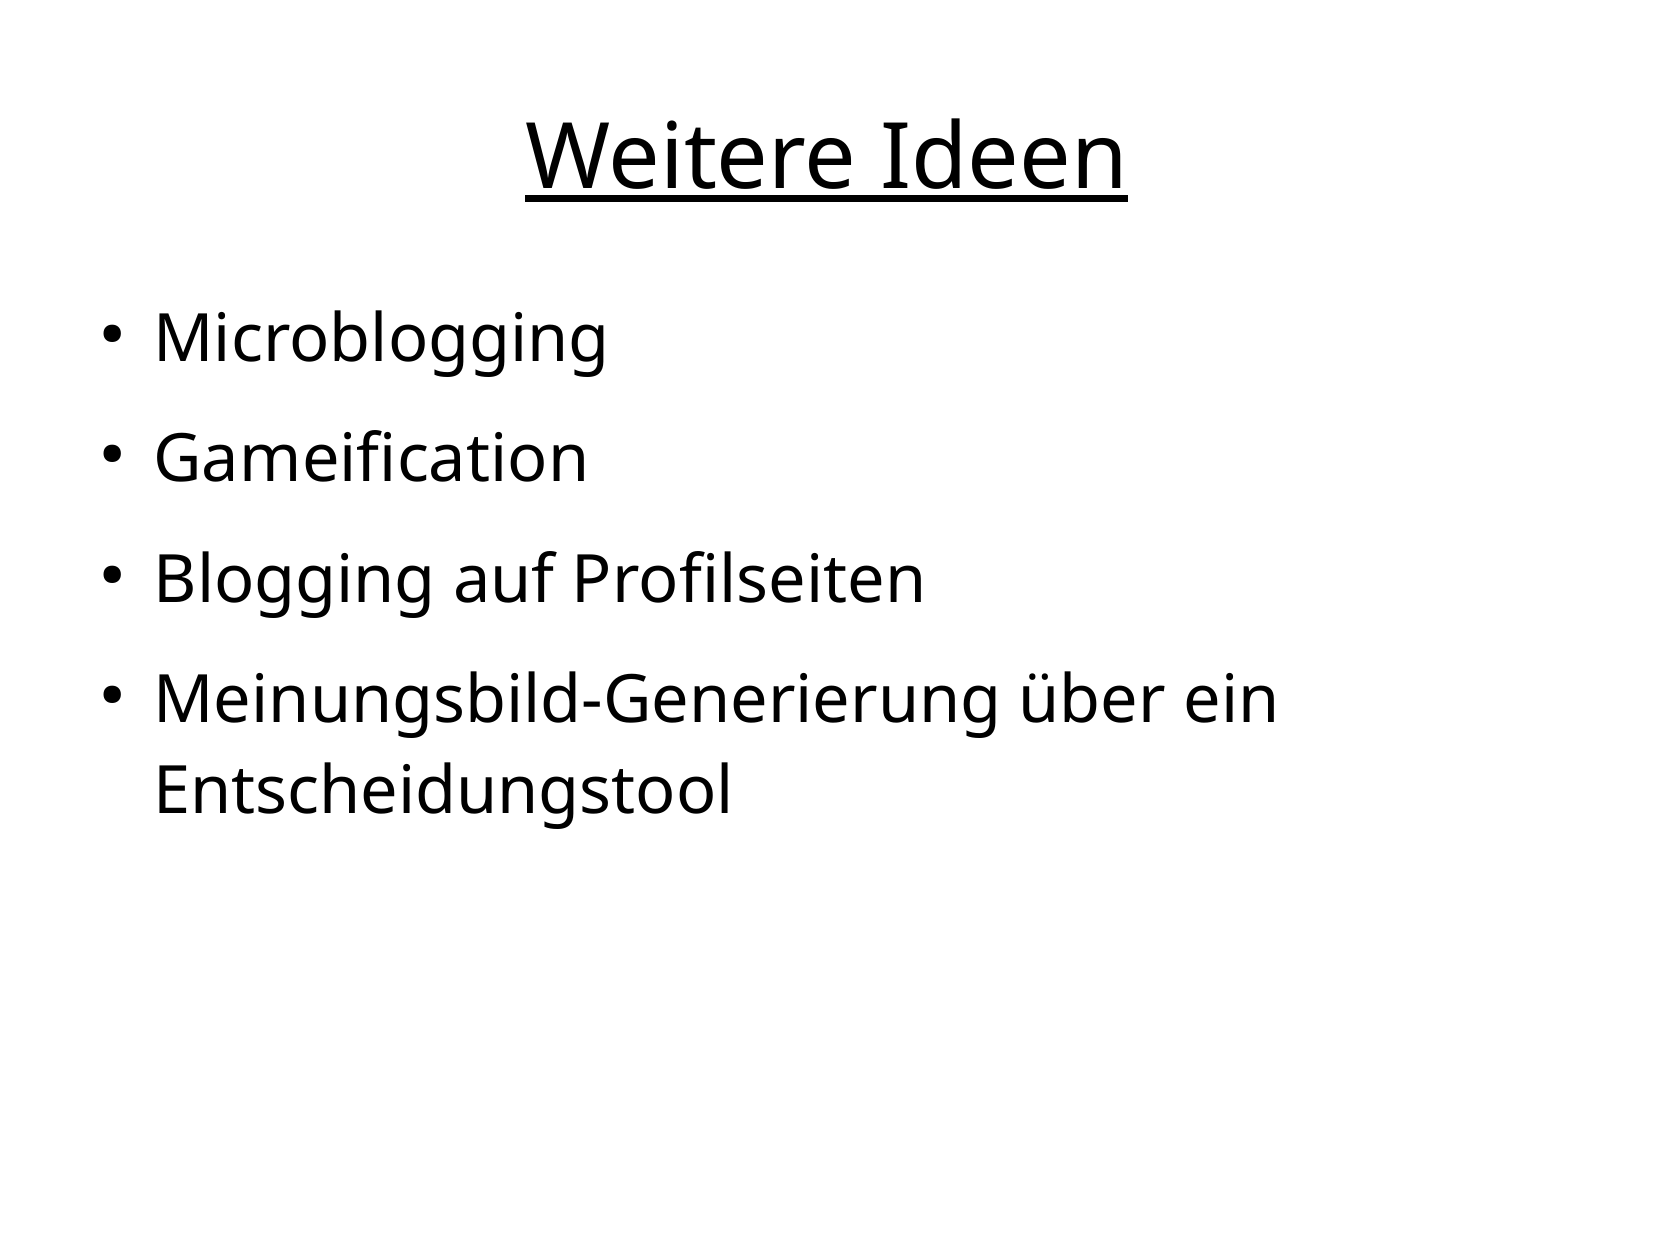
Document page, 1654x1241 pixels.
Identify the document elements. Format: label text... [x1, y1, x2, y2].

title Weitere Ideen [82, 49, 1571, 257]
list Microblogging Gameification Blogging auf Profilseiten Meinungsbild-Generierung über ein Entscheidungstool [82, 290, 1538, 1010]
